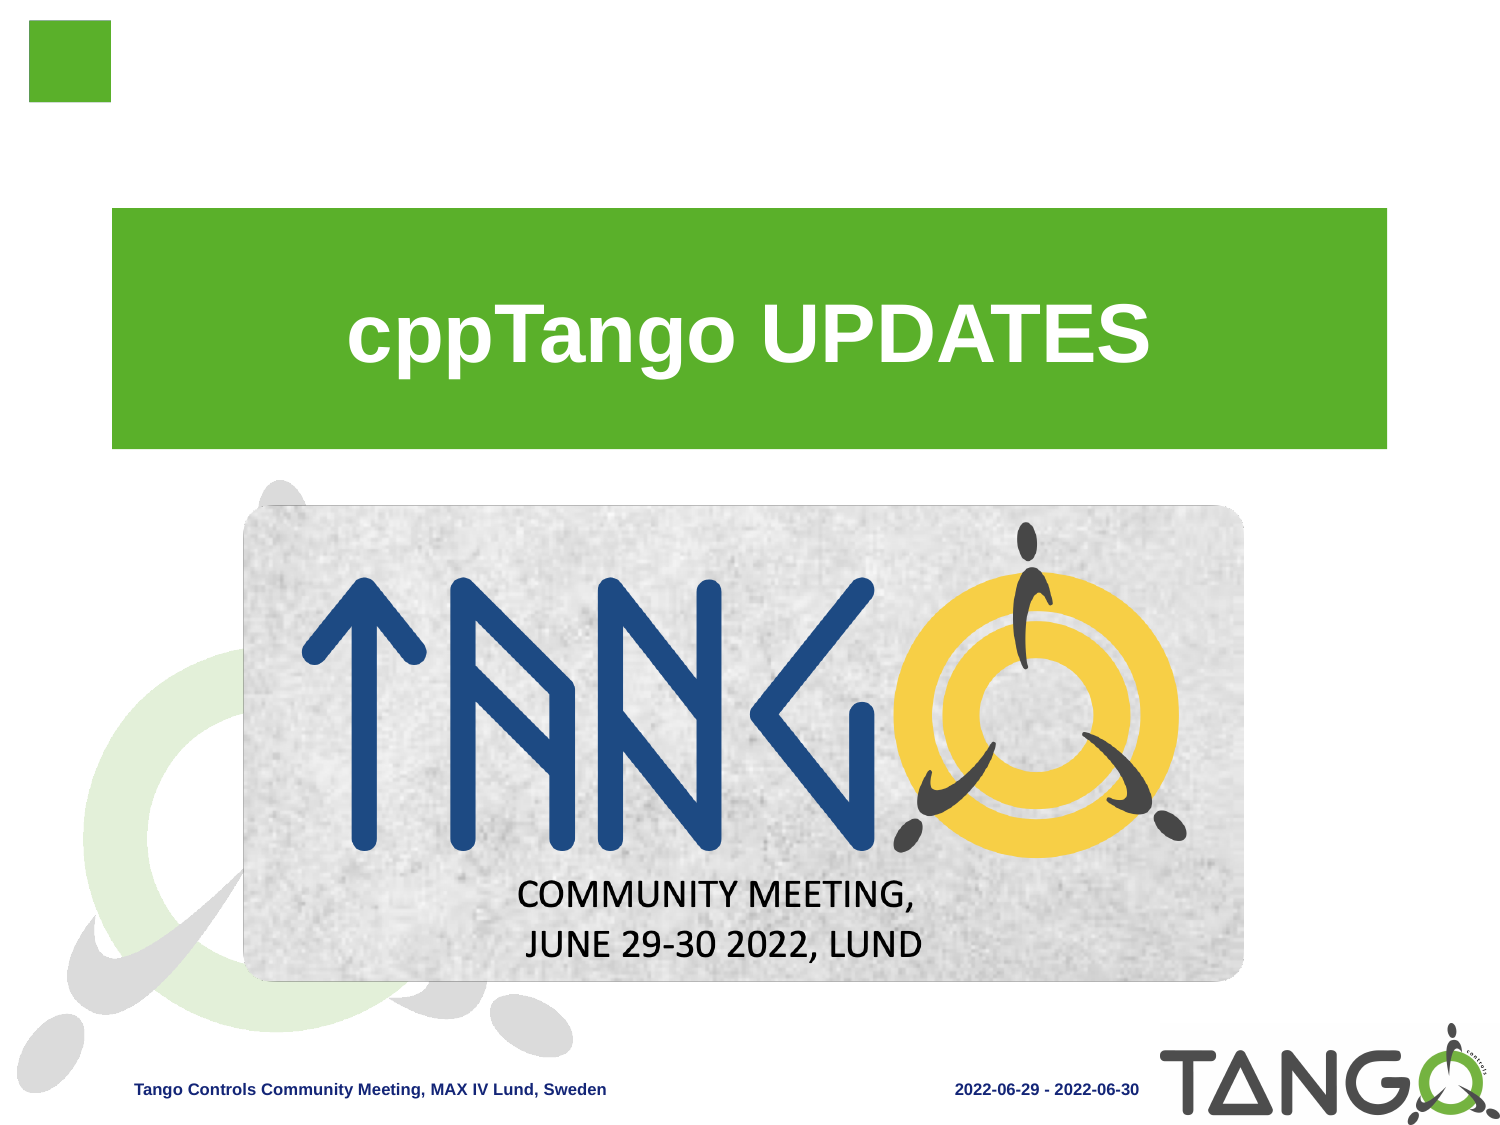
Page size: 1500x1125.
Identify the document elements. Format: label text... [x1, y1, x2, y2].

picture [1160, 1023, 1500, 1125]
title cppTango UPDATES [112, 208, 1388, 450]
picture [17, 480, 1245, 1093]
